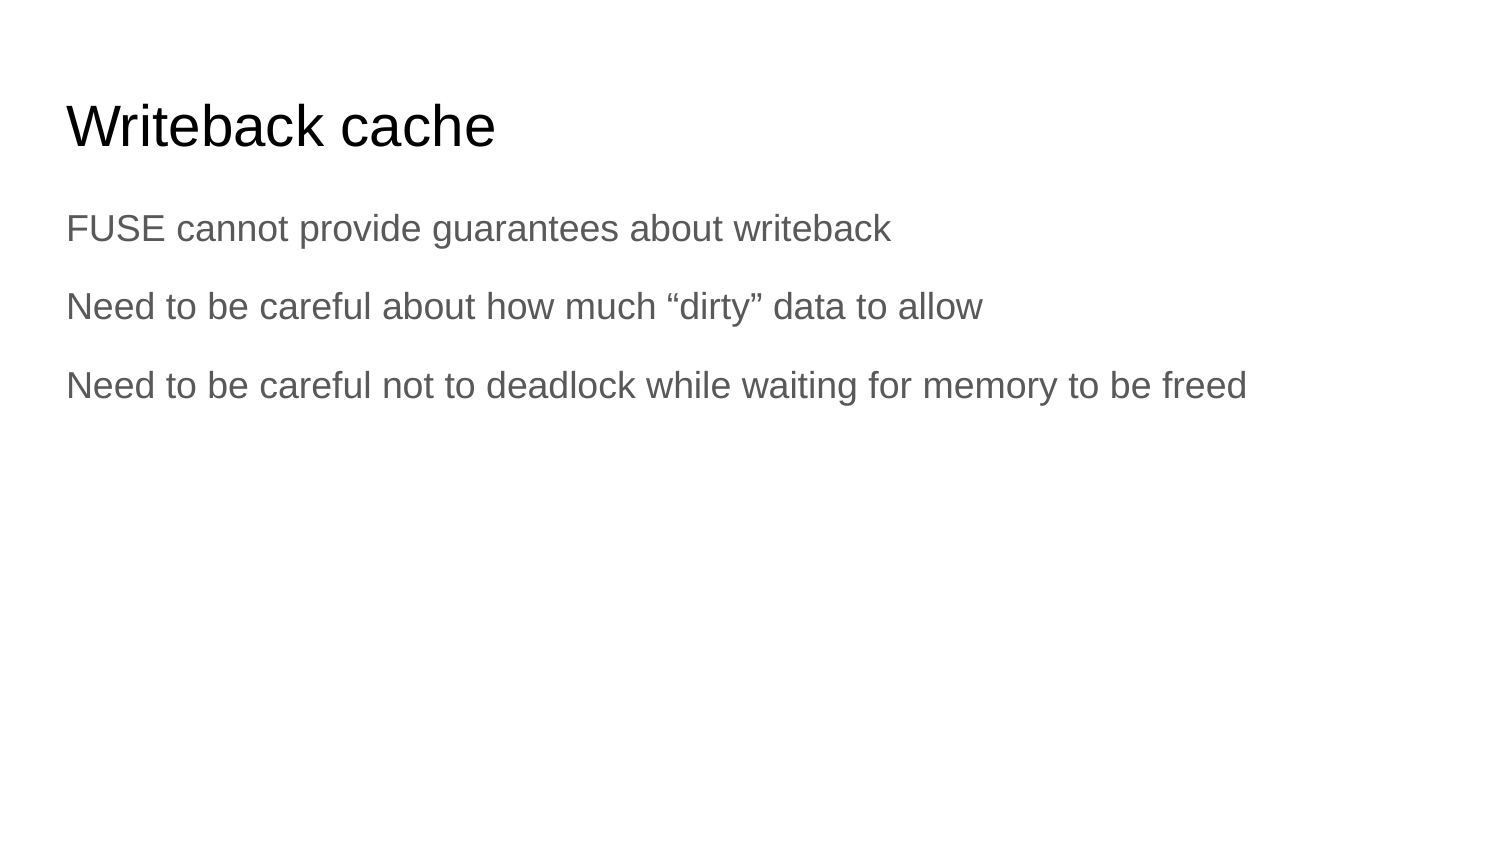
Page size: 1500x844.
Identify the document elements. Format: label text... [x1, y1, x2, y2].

title Writeback cache [51, 72, 1449, 167]
list FUSE cannot provide guarantees about writeback Need to be careful about how much “dirty” data to allow Need to be careful not to deadlock while waiting for memory to be freed [51, 189, 1449, 750]
